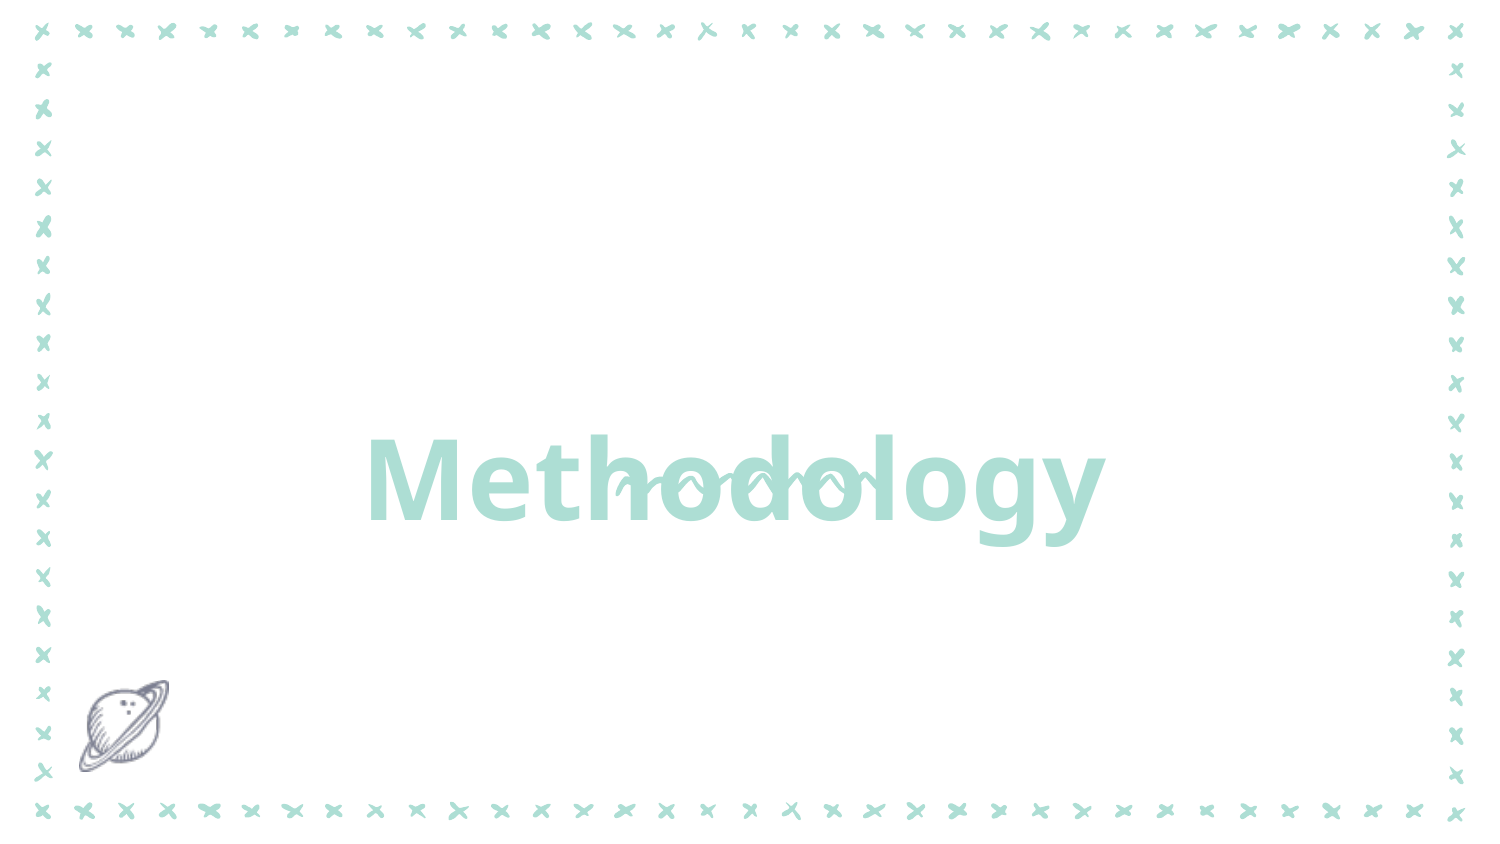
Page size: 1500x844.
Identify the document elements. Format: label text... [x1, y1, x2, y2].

title Methodology [158, 273, 1311, 464]
picture [79, 680, 169, 772]
